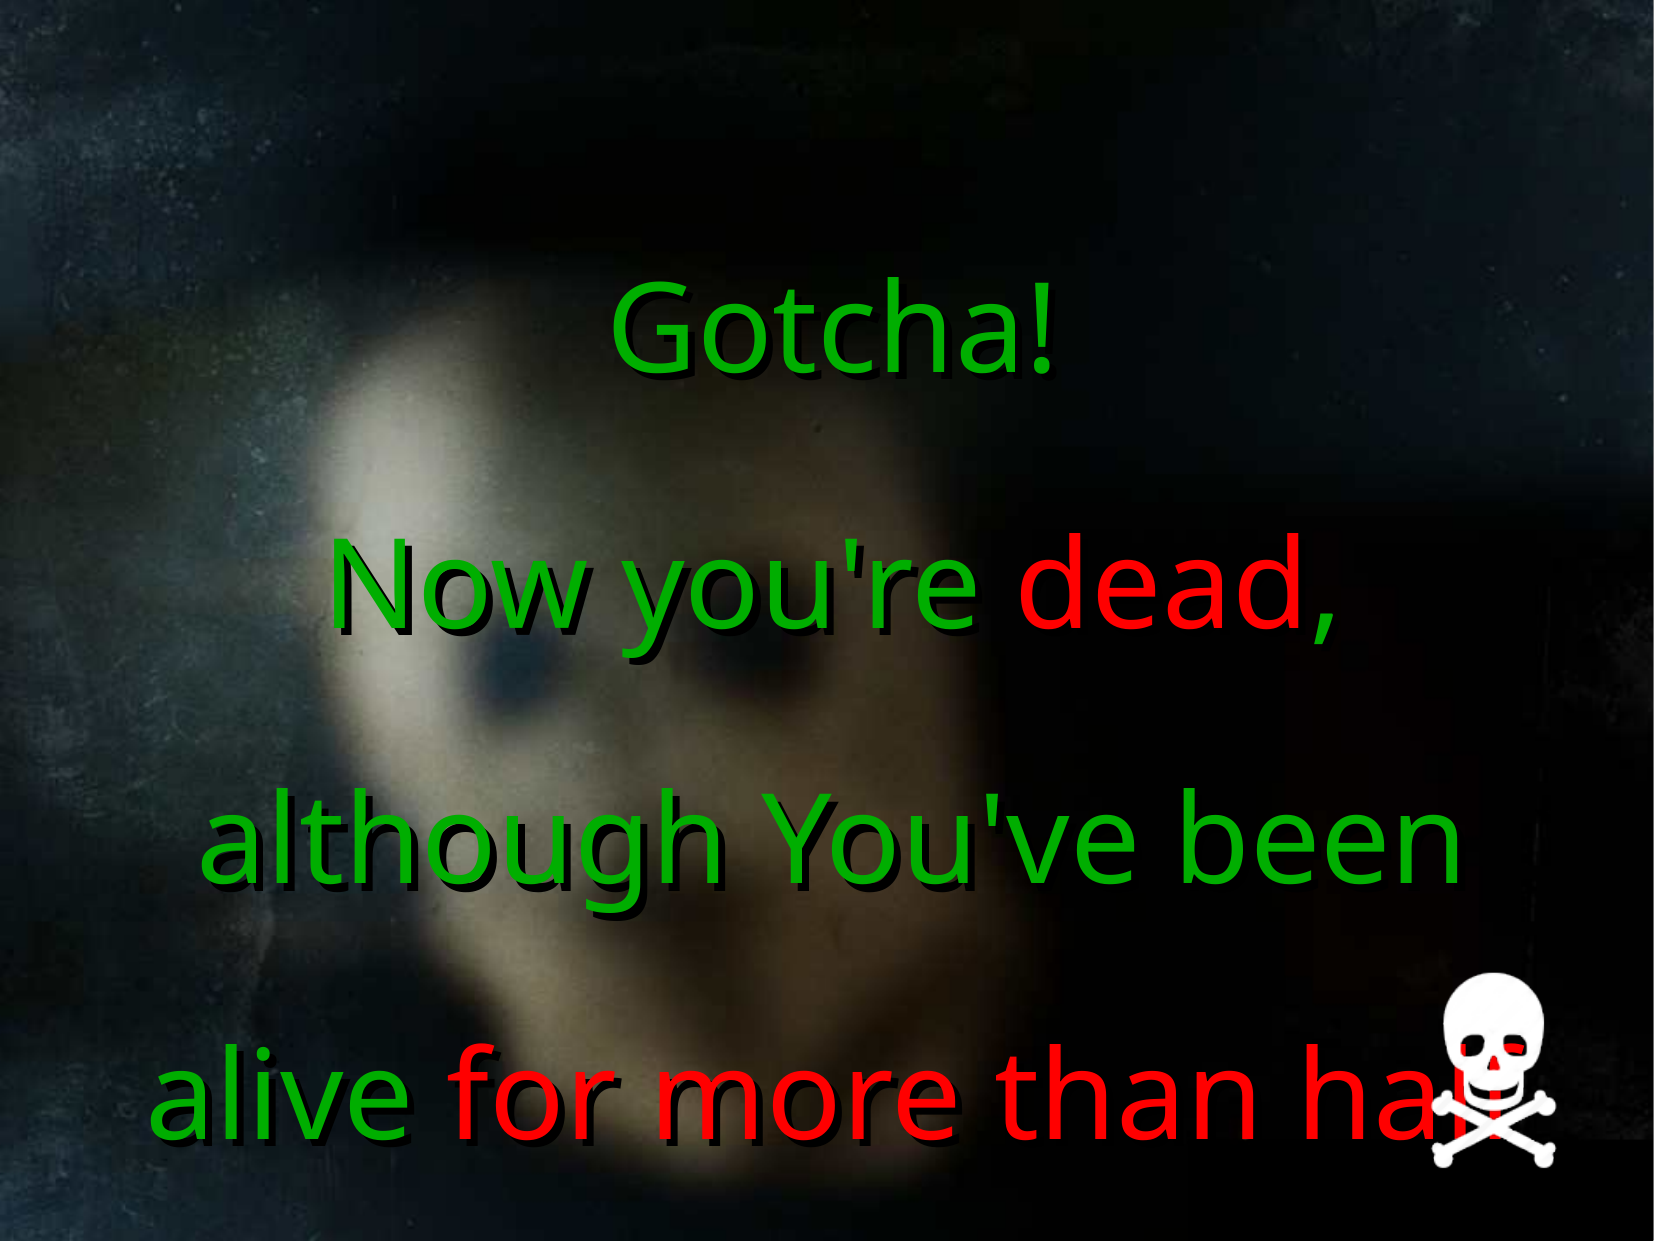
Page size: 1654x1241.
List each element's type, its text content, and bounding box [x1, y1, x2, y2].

picture [0, 0, 1654, 1241]
text_box Gotcha! Now you're dead, although You've been alive for more than half an hour! [129, 146, 1536, 1111]
